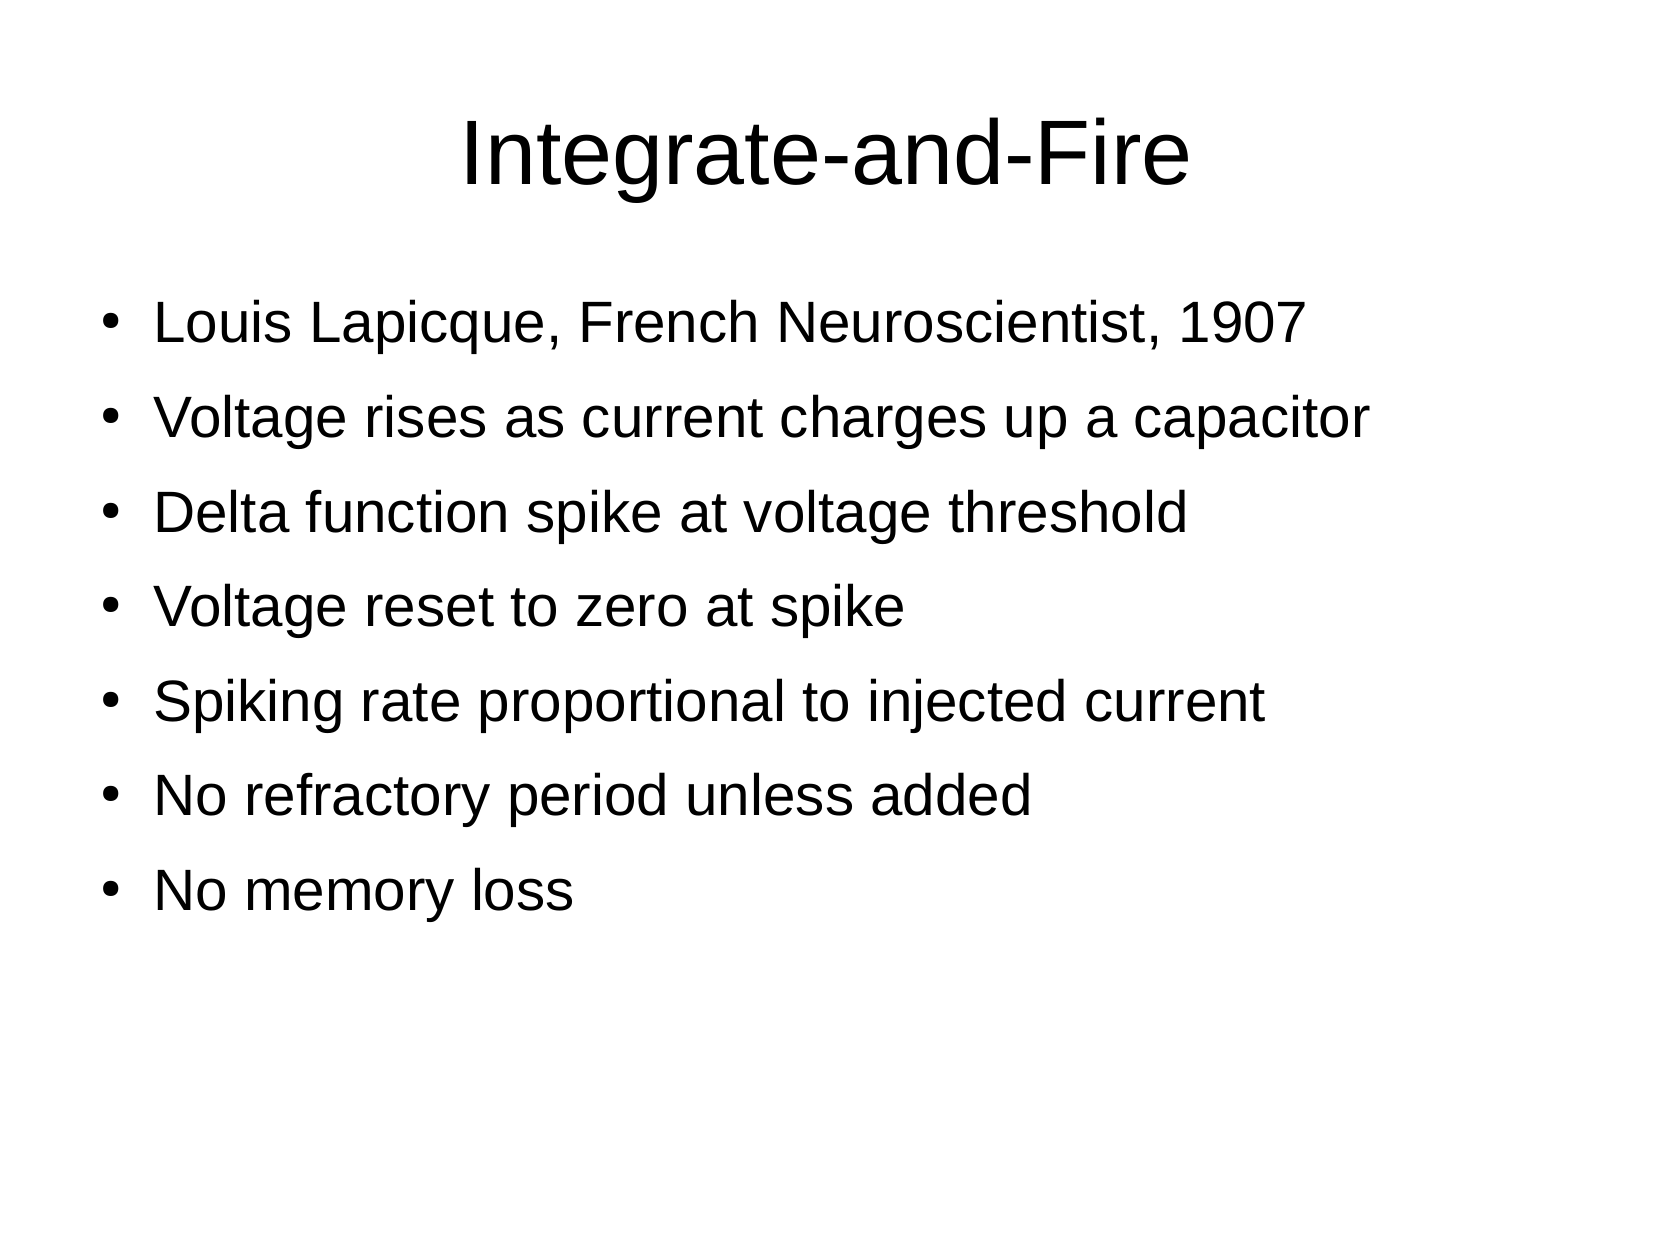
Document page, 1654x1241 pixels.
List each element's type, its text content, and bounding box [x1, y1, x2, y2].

list Louis Lapicque, French Neuroscientist, 1907 Voltage rises as current charges up a capacitor Delta function spike at voltage threshold Voltage reset to zero at spike Spiking rate proportional to injected current No refractory period unless added No memory loss [82, 290, 1571, 1109]
title Integrate-and-Fire [82, 49, 1571, 257]
